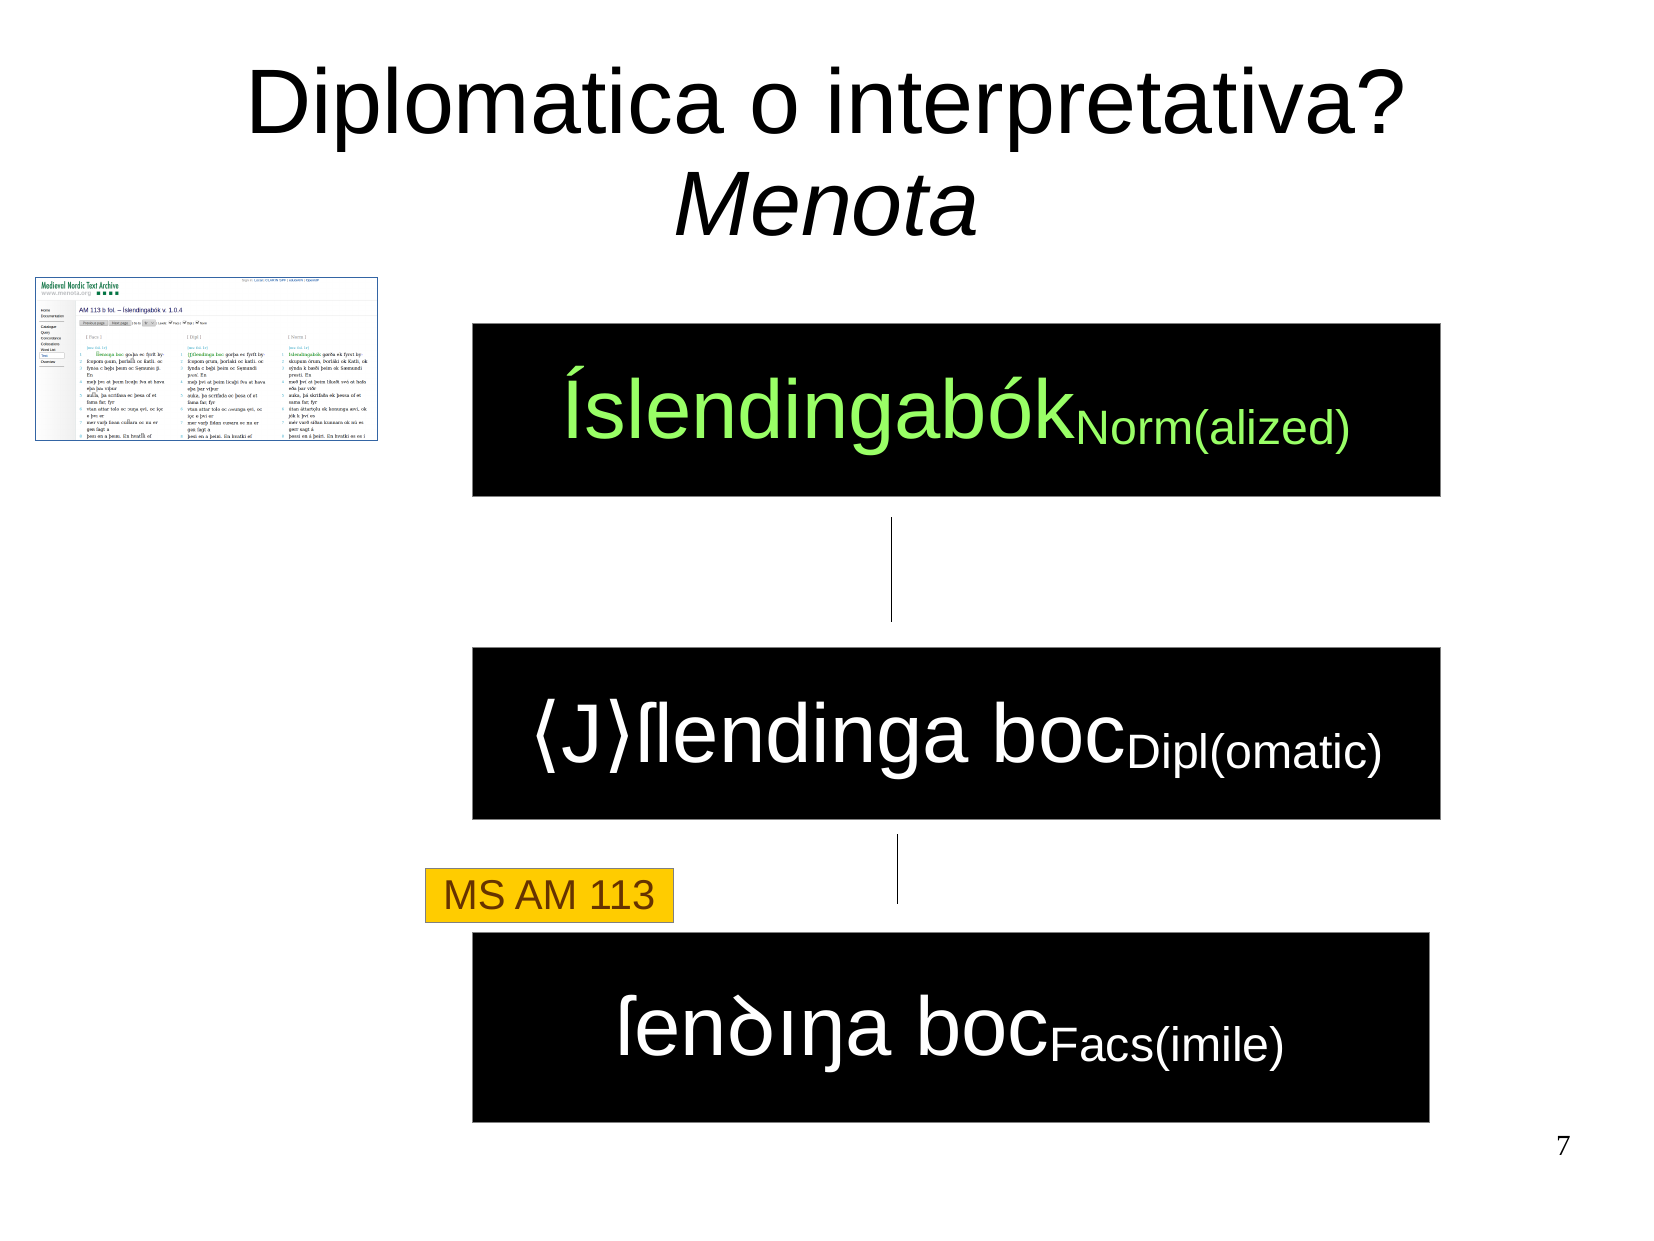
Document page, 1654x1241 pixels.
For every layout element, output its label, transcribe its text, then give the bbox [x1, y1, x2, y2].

text_box ⟨J⟩ſlendinga bocDipl(omatic) [472, 647, 1441, 820]
text_box ÍslendingabókNorm(alized) [472, 323, 1441, 497]
title Diplomatica o interpretativa? Menota [82, 49, 1571, 257]
text_box ſenꝺıŋa bocFacs(imile) [472, 932, 1430, 1123]
text_box MS AM 113 [425, 868, 674, 923]
picture [35, 277, 378, 441]
